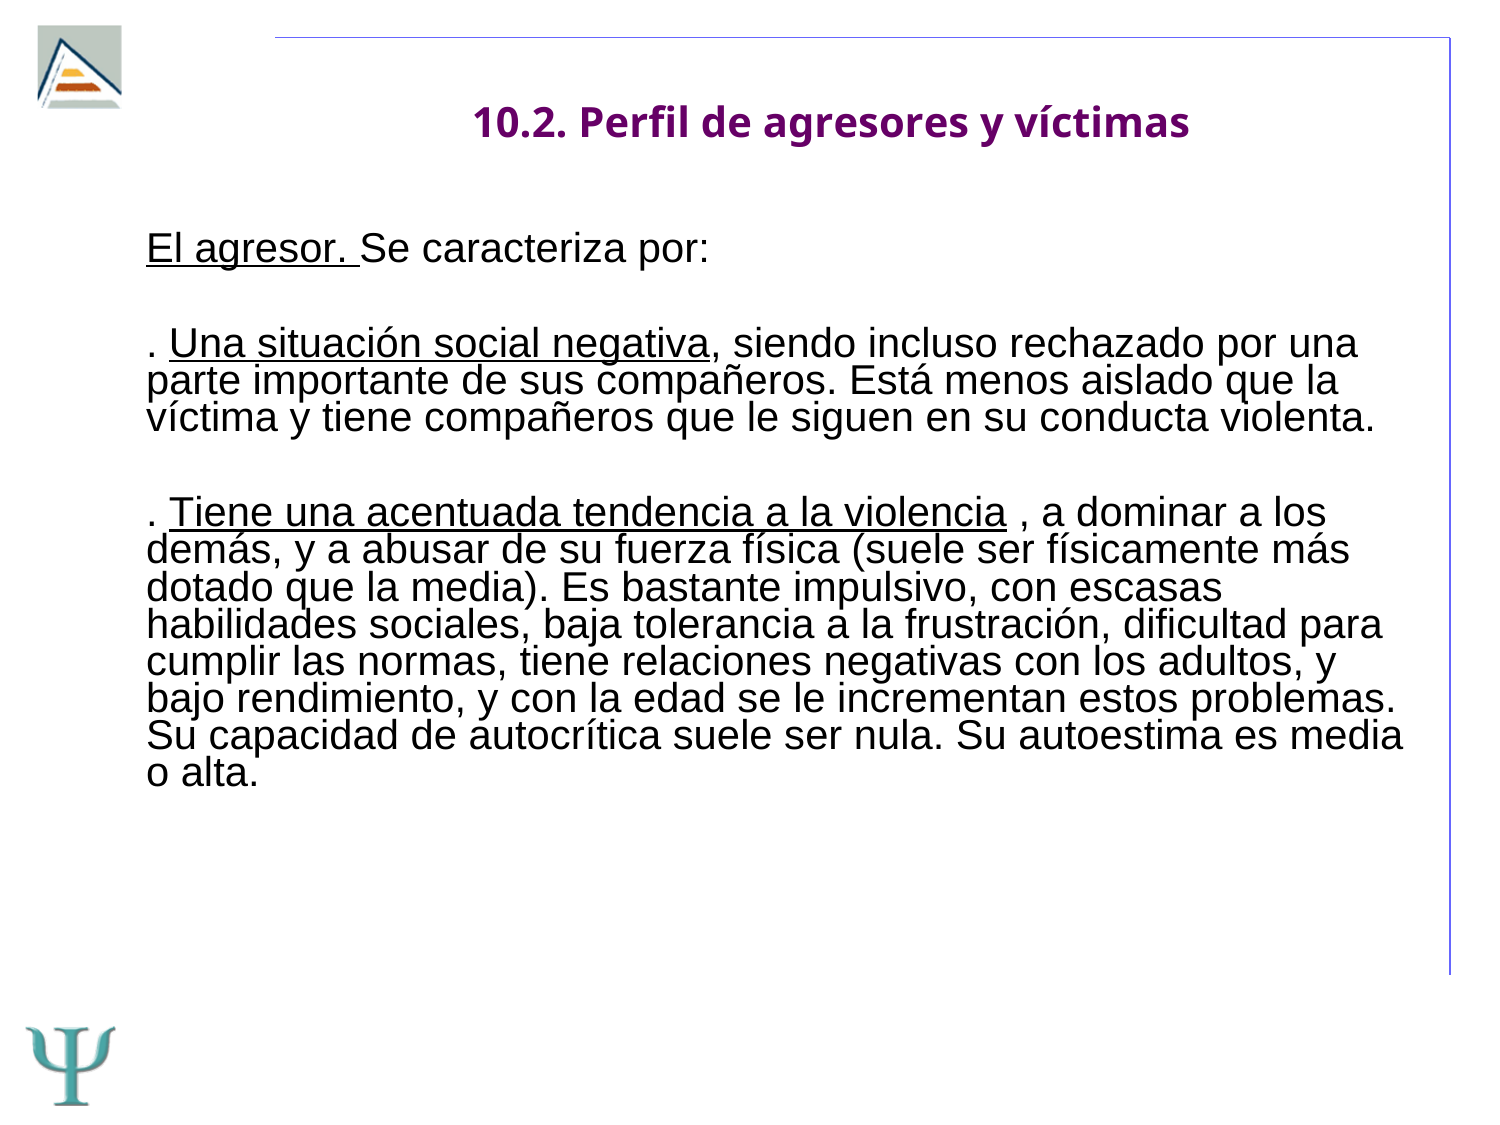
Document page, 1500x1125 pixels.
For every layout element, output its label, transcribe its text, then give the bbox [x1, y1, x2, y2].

title 10.2. Perfil de agresores y víctimas [262, 74, 1401, 168]
picture [37, 24, 122, 109]
picture [24, 1024, 75, 1106]
list El agresor. Se caracteriza por: . Una situación social negativa, siendo incluso rechazado por una parte importante de sus compañeros. Está menos aislado que la víctima y tiene compañeros que le siguen en su conducta violenta. . Tiene una acentuada tendencia a la violencia , a dominar a los demás, y a abusar de su fuerza física (suele ser físicamente más dotado que la media). Es bastante impulsivo, con escasas habilidades sociales, baja tolerancia a la frustración, dificultad para cumplir las normas, tiene relaciones negativas con los adultos, y bajo rendimiento, y con la edad se le incrementan estos problemas. Su capacidad de autocrítica suele ser nula. Su autoestima es media o alta. [75, 224, 1426, 1125]
